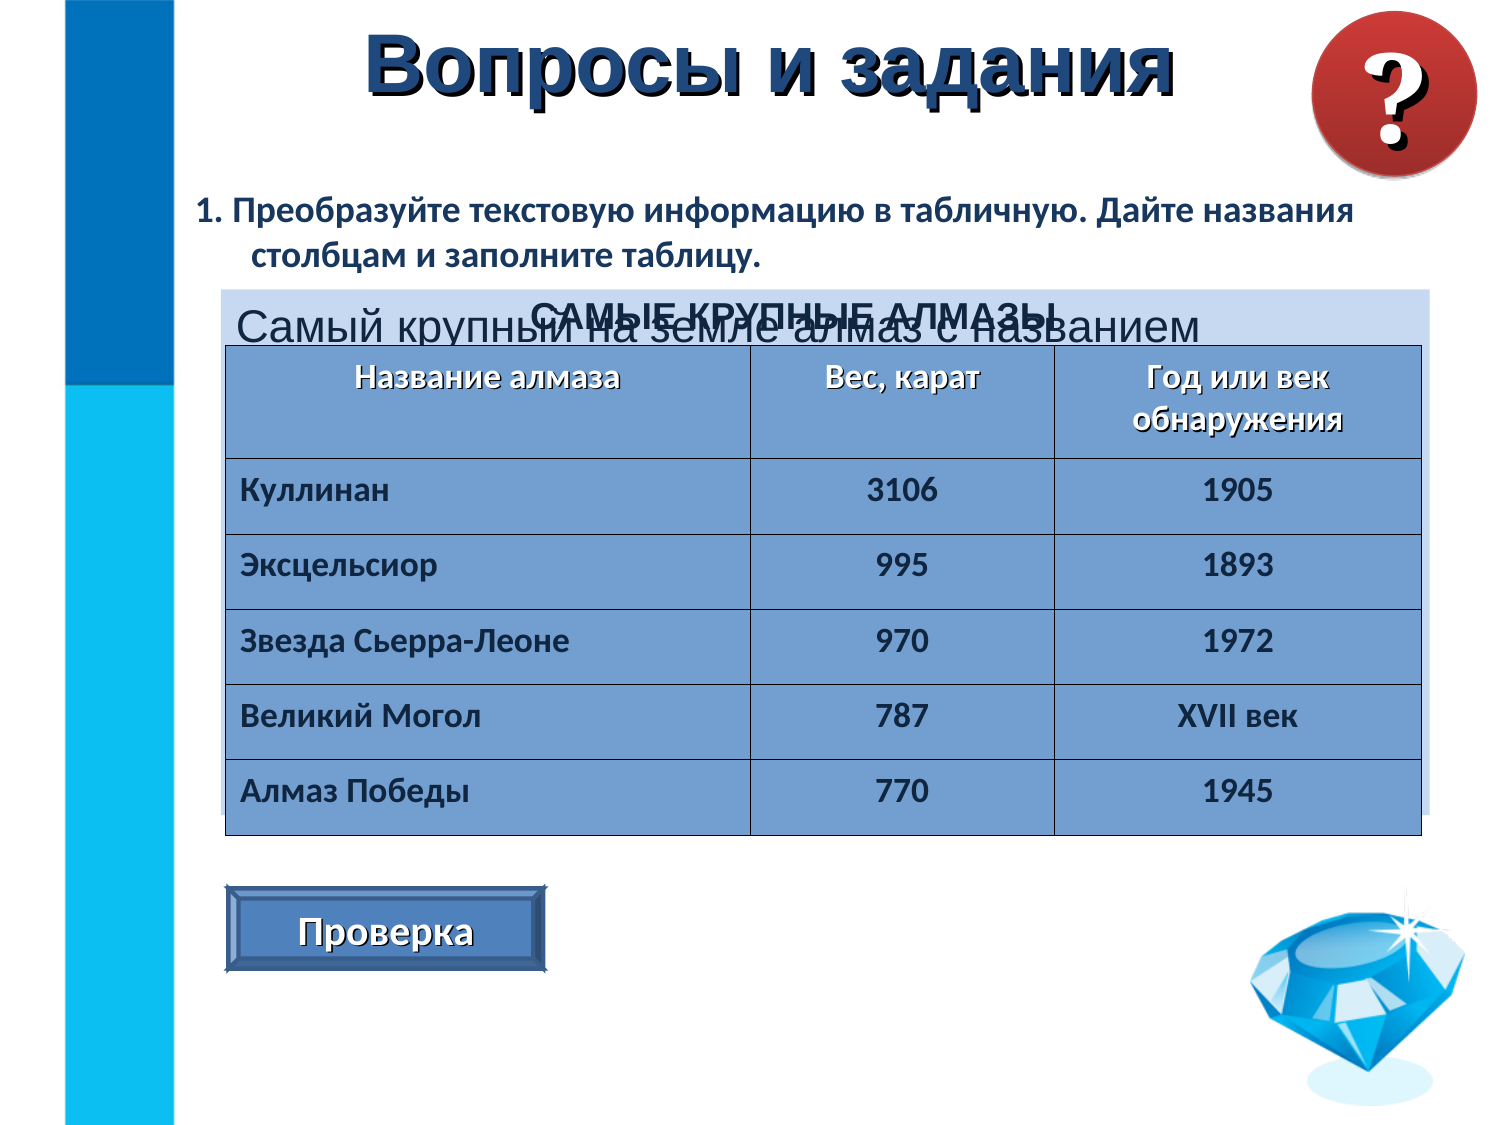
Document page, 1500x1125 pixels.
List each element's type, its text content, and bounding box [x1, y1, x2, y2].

table_cell 3106 [751, 459, 1054, 534]
list 1. Преобразуйте текстовую информацию в табличную. Дайте названия столбцам и заполните таблицу. [179, 177, 1418, 297]
picture [0, 0, 1500, 1125]
table_cell 787 [751, 685, 1054, 759]
table_cell Великий Могол [226, 685, 750, 759]
table_header Год или век обнаружения [1055, 346, 1421, 458]
table_cell 1945 [1055, 760, 1421, 835]
table_cell 970 [751, 610, 1054, 684]
table_cell 1893 [1055, 535, 1421, 609]
text_box ? [1312, 11, 1477, 176]
table_cell 770 [751, 760, 1054, 835]
table_cell 1972 [1055, 610, 1421, 684]
text_box Проверка [239, 899, 533, 958]
table_cell Эксцельсиор [226, 535, 750, 609]
text_box Самый крупный на земле алмаз c названием «Куллинан» весил 3106 карат (в 1 грамме 5 карат). Он был найден в 1905 году. Следующий по весу алмаз - «Эксцельсиор», найден в 1893 году. Он весил 995 карат. Третий алмаз — «Звезда Сьерра-Леоне» весом 970 карат был найден в 1972 году. Алмаз «Великий Могол» весом 787 карат был найден в Индии в XVII веке. Алмаз Победы» весом 770 карат был найден в 1945 году в Западной Африке. [1114, 289, 1430, 816]
title Вопросы и задания [157, 0, 1382, 119]
table_header Название алмаза [226, 346, 750, 458]
table_cell 1905 [1055, 459, 1421, 534]
table_cell Алмаз Победы [226, 760, 750, 835]
table_cell Куллинан [226, 459, 750, 534]
table_cell Звезда Сьерра-Леоне [226, 610, 750, 684]
table_header Вес, карат [751, 346, 1054, 458]
table_cell 995 [751, 535, 1054, 609]
text_box Самый крупный на земле алмаз c названием «Куллинан» весил 3106 карат (в 1 грамме 5 карат). Он был найден в 1905 году. Следующий по весу алмаз - «Эксцельсиор», найден в 1893 году. Он весил 995 карат. Третий алмаз — «Звезда Сьерра-Леоне» весом 970 карат был найден в 1972 году. Алмаз «Великий Могол» весом 787 карат был найден в Индии в XVII веке. Алмаз Победы» весом 770 карат был найден в 1945 году в Западной Африке. [220, 289, 515, 816]
text_box САМЫЕ КРУПНЫЕ АЛМАЗЫ [515, 284, 1114, 346]
table_cell XVII век [1055, 685, 1421, 759]
